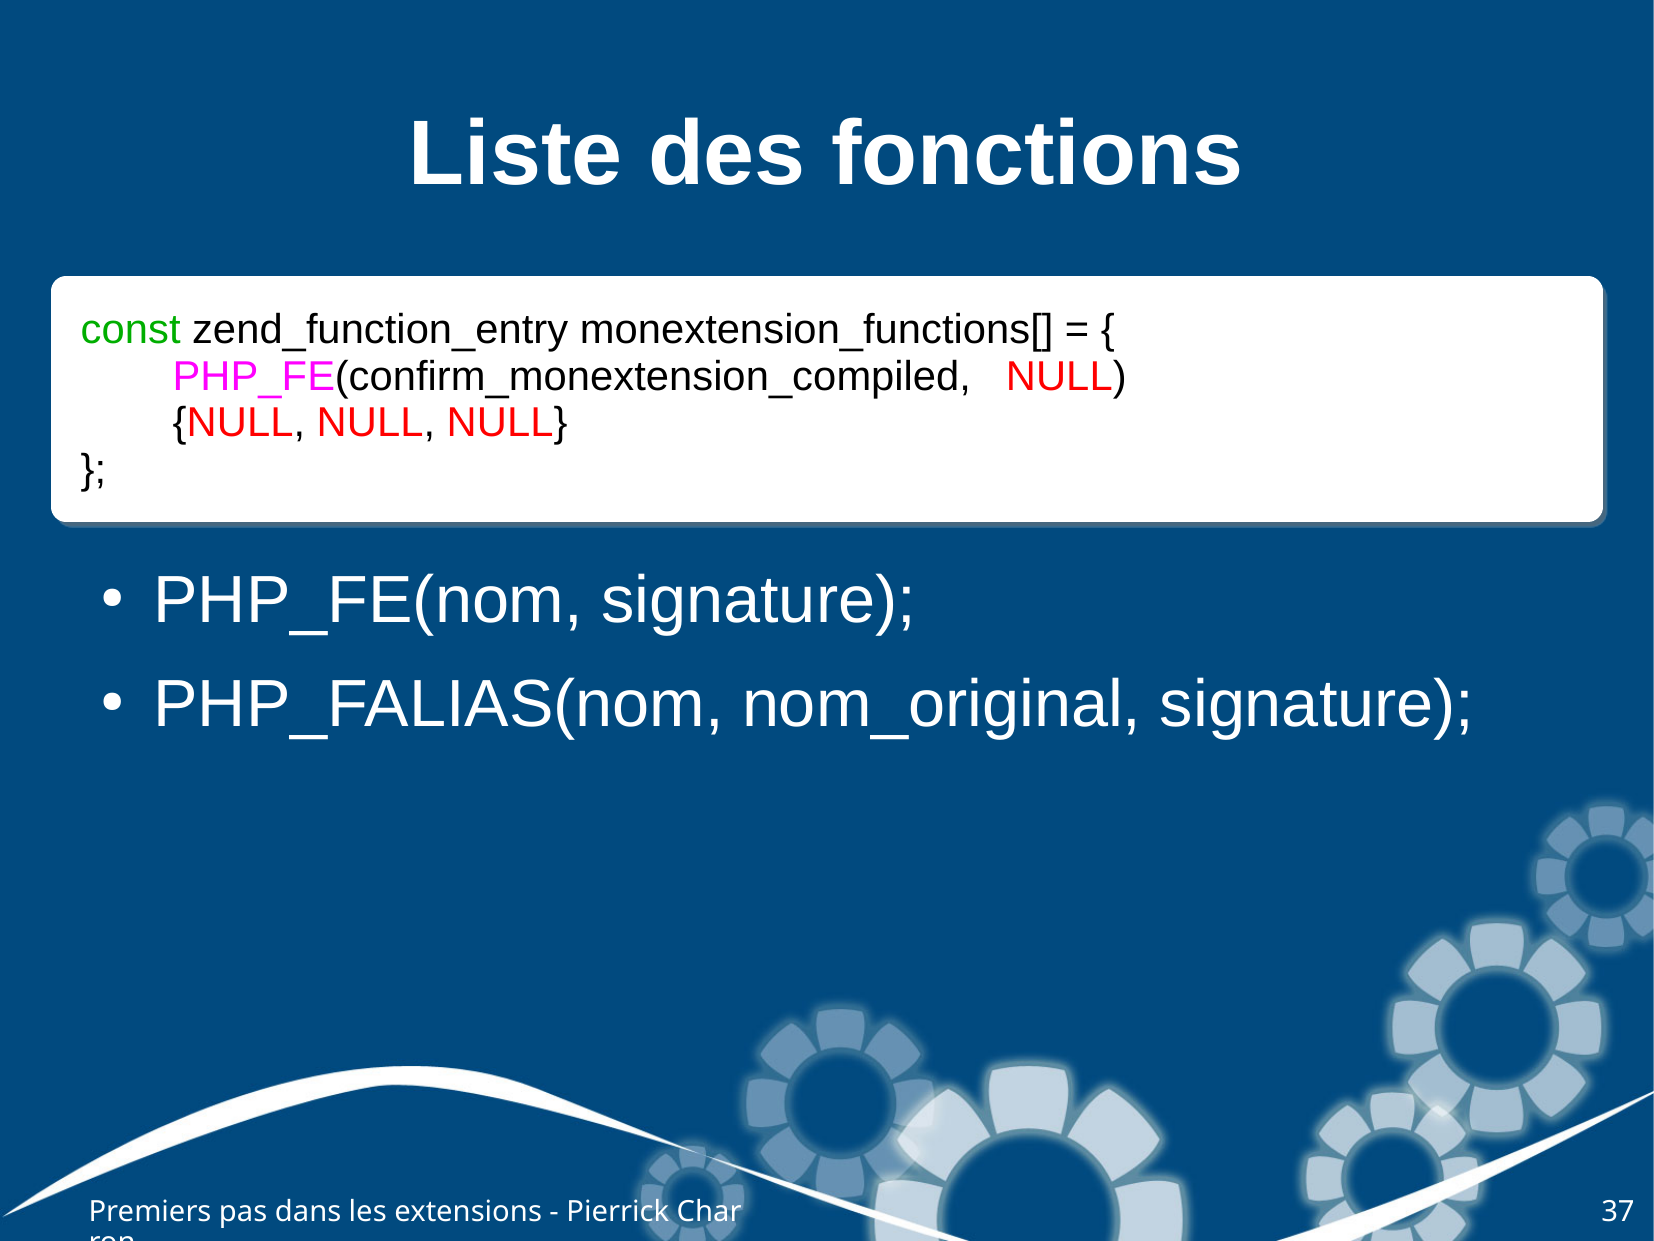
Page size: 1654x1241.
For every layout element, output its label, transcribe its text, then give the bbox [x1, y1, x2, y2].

title Liste des fonctions [82, 49, 1571, 257]
picture [0, 0, 1654, 1241]
list const zend_function_entry monextension_functions[] = { PHP_FE(confirm_monextension_compiled, NULL) {NULL, NULL, NULL} }; [65, 291, 1588, 507]
list PHP_FE(nom, signature); PHP_FALIAS(nom, nom_original, signature); [82, 561, 1571, 1168]
